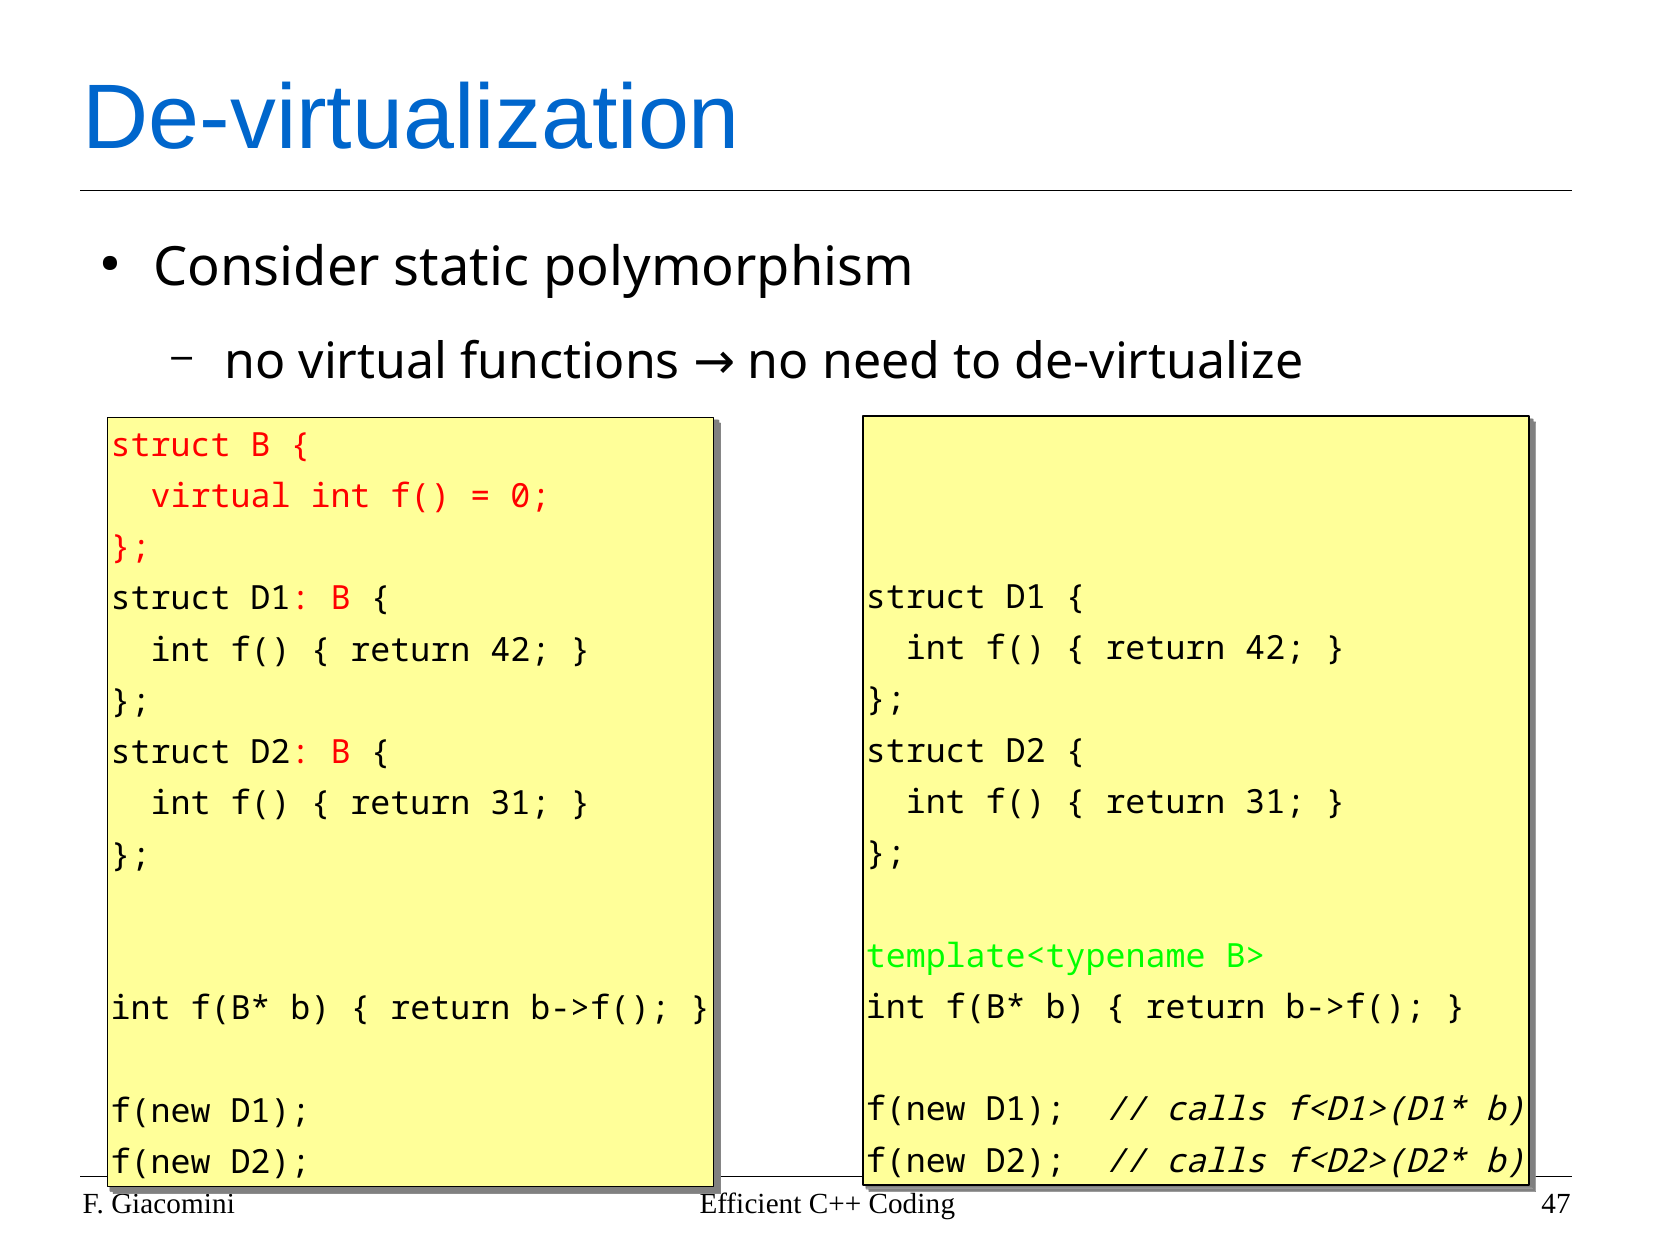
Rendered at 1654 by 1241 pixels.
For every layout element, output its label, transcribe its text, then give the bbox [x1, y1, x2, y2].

text_box struct D1 { int f() { return 42; } }; struct D2 { int f() { return 31; } }; template<typename B> int f(B* b) { return b->f(); } f(new D1); // calls f<D1>(D1* b) f(new D2); // calls f<D2>(D2* b) [862, 415, 1529, 1185]
list Consider static polymorphism no virtual functions → no need to de-virtualize [82, 227, 1571, 1046]
text_box struct B { virtual int f() = 0; }; struct D1: B { int f() { return 42; } }; struct D2: B { int f() { return 31; } }; int f(B* b) { return b->f(); } f(new D1); f(new D2); [107, 1046, 714, 1187]
title De-virtualization [82, 49, 1571, 184]
